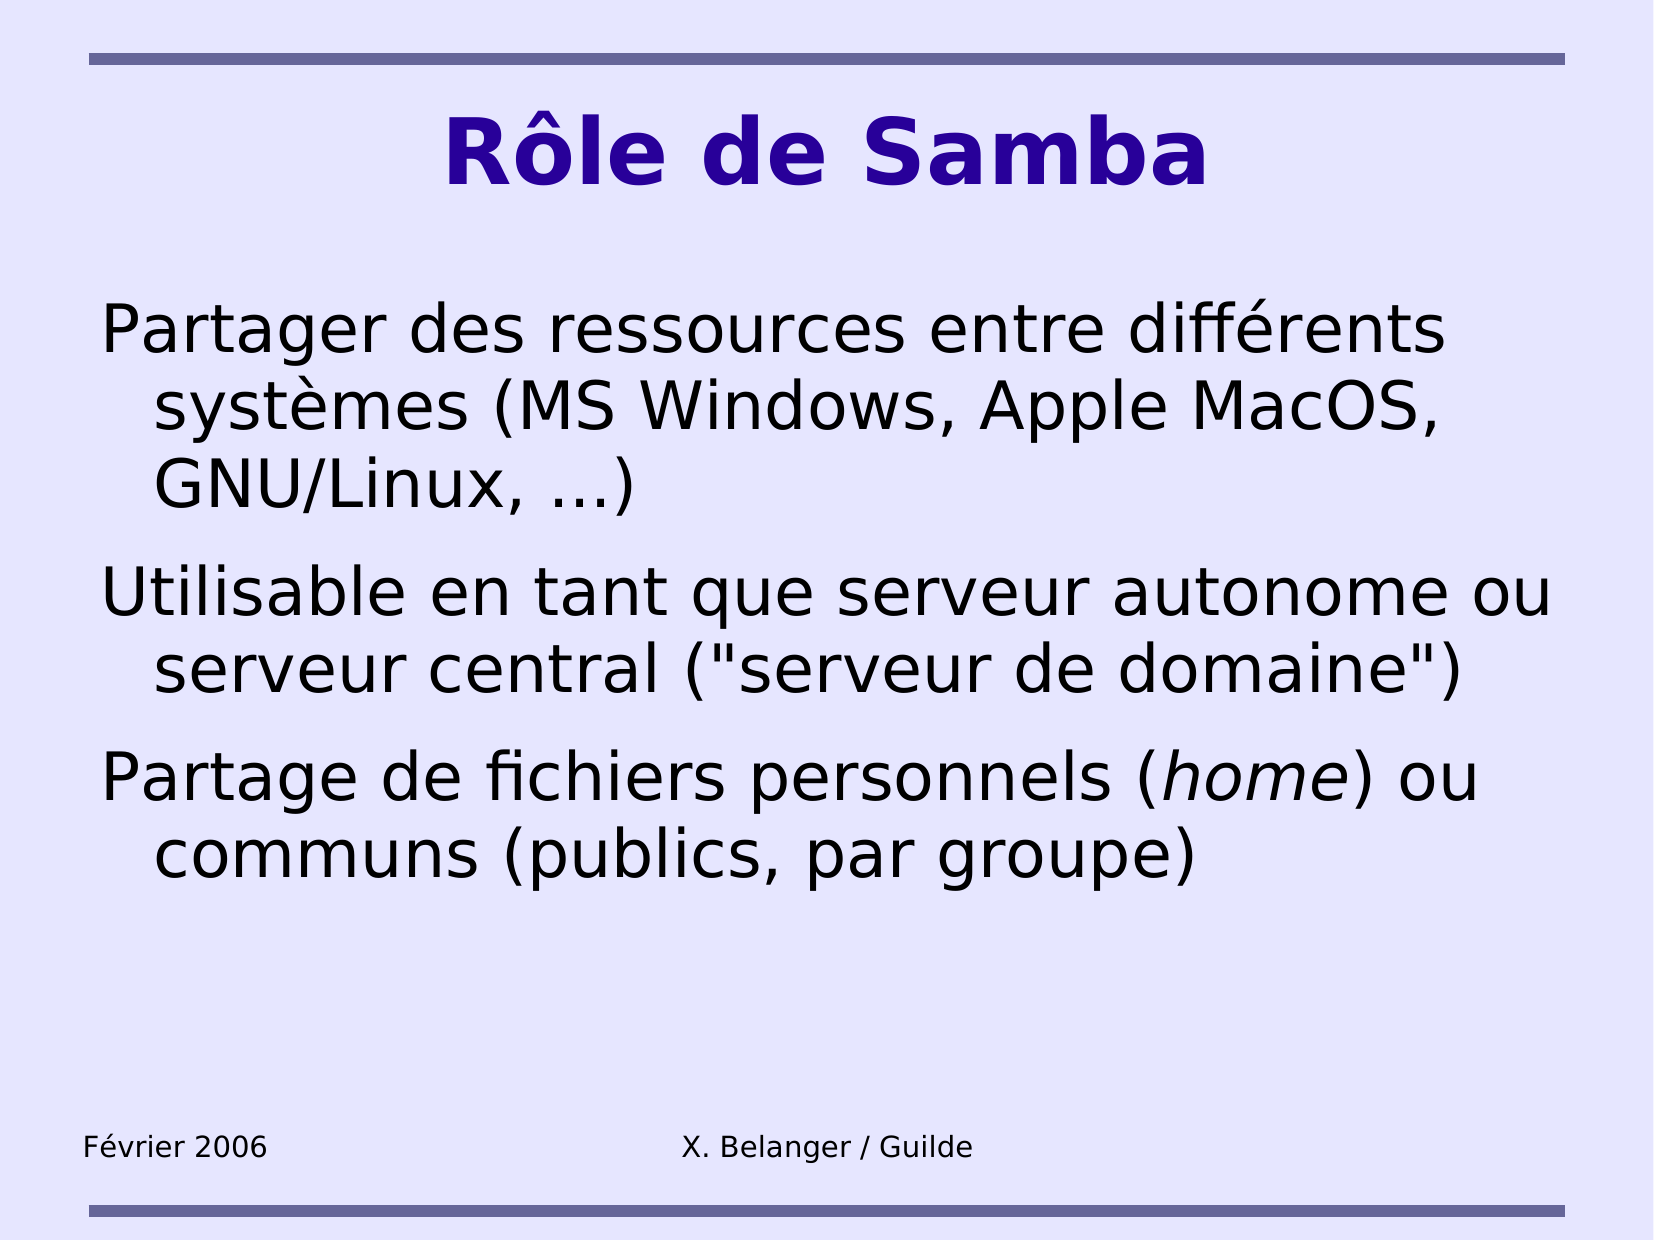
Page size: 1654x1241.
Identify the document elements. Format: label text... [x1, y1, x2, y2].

title Rôle de Samba [82, 49, 1571, 257]
list Partager des ressources entre différents systèmes (MS Windows, Apple MacOS, GNU/Linux, ...) Utilisable en tant que serveur autonome ou serveur central ("serveur de domaine") Partage de fichiers personnels (home) ou communs (publics, par groupe) [82, 290, 1571, 1109]
